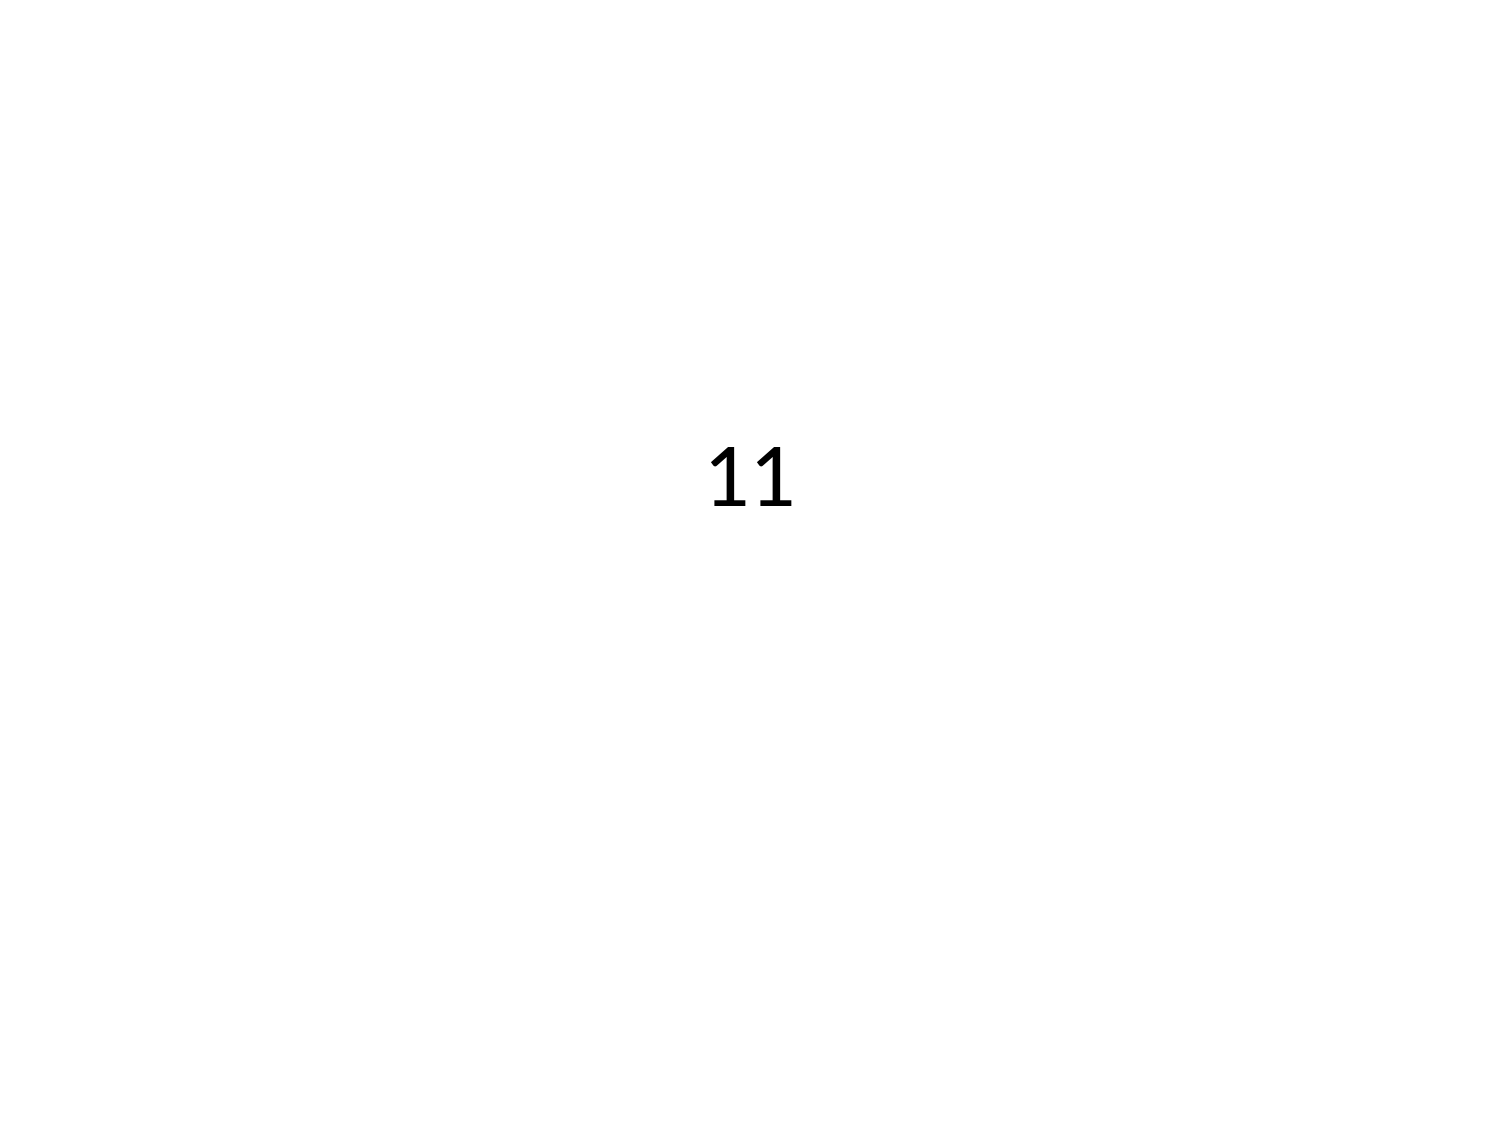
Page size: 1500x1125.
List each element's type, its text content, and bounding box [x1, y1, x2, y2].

title 11 [112, 349, 1388, 591]
